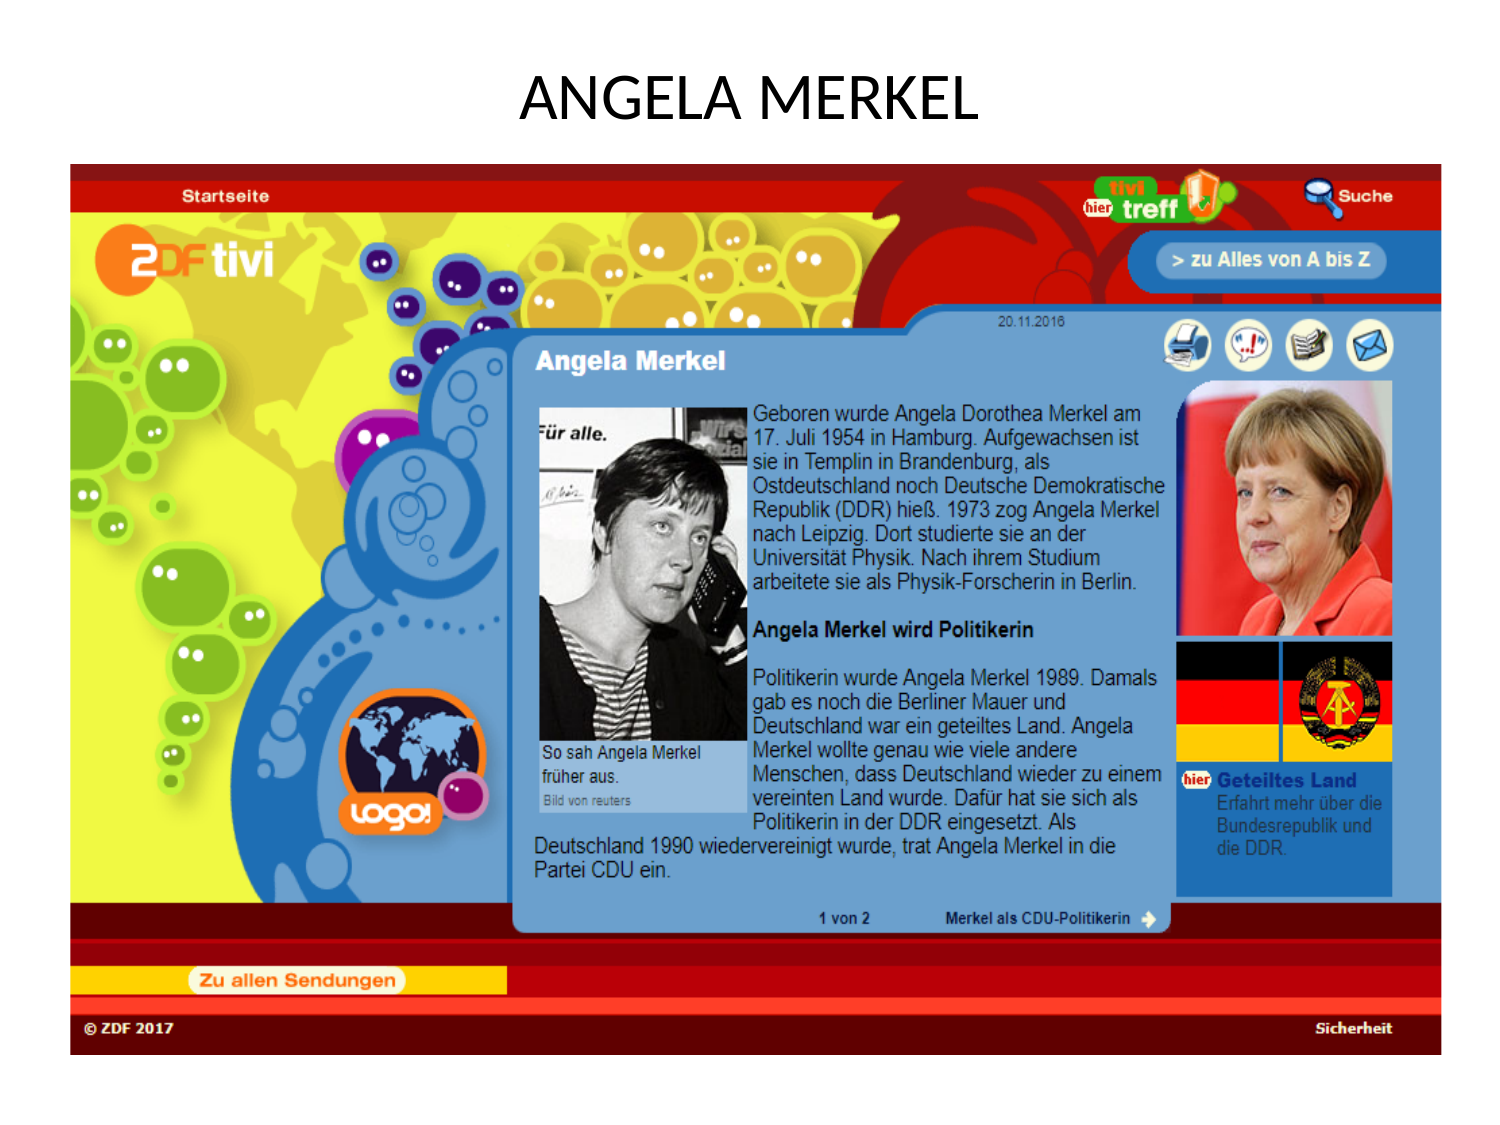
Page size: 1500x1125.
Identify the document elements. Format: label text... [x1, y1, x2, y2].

title ANGELA MERKEL [75, 45, 1425, 141]
picture [70, 164, 1442, 1055]
